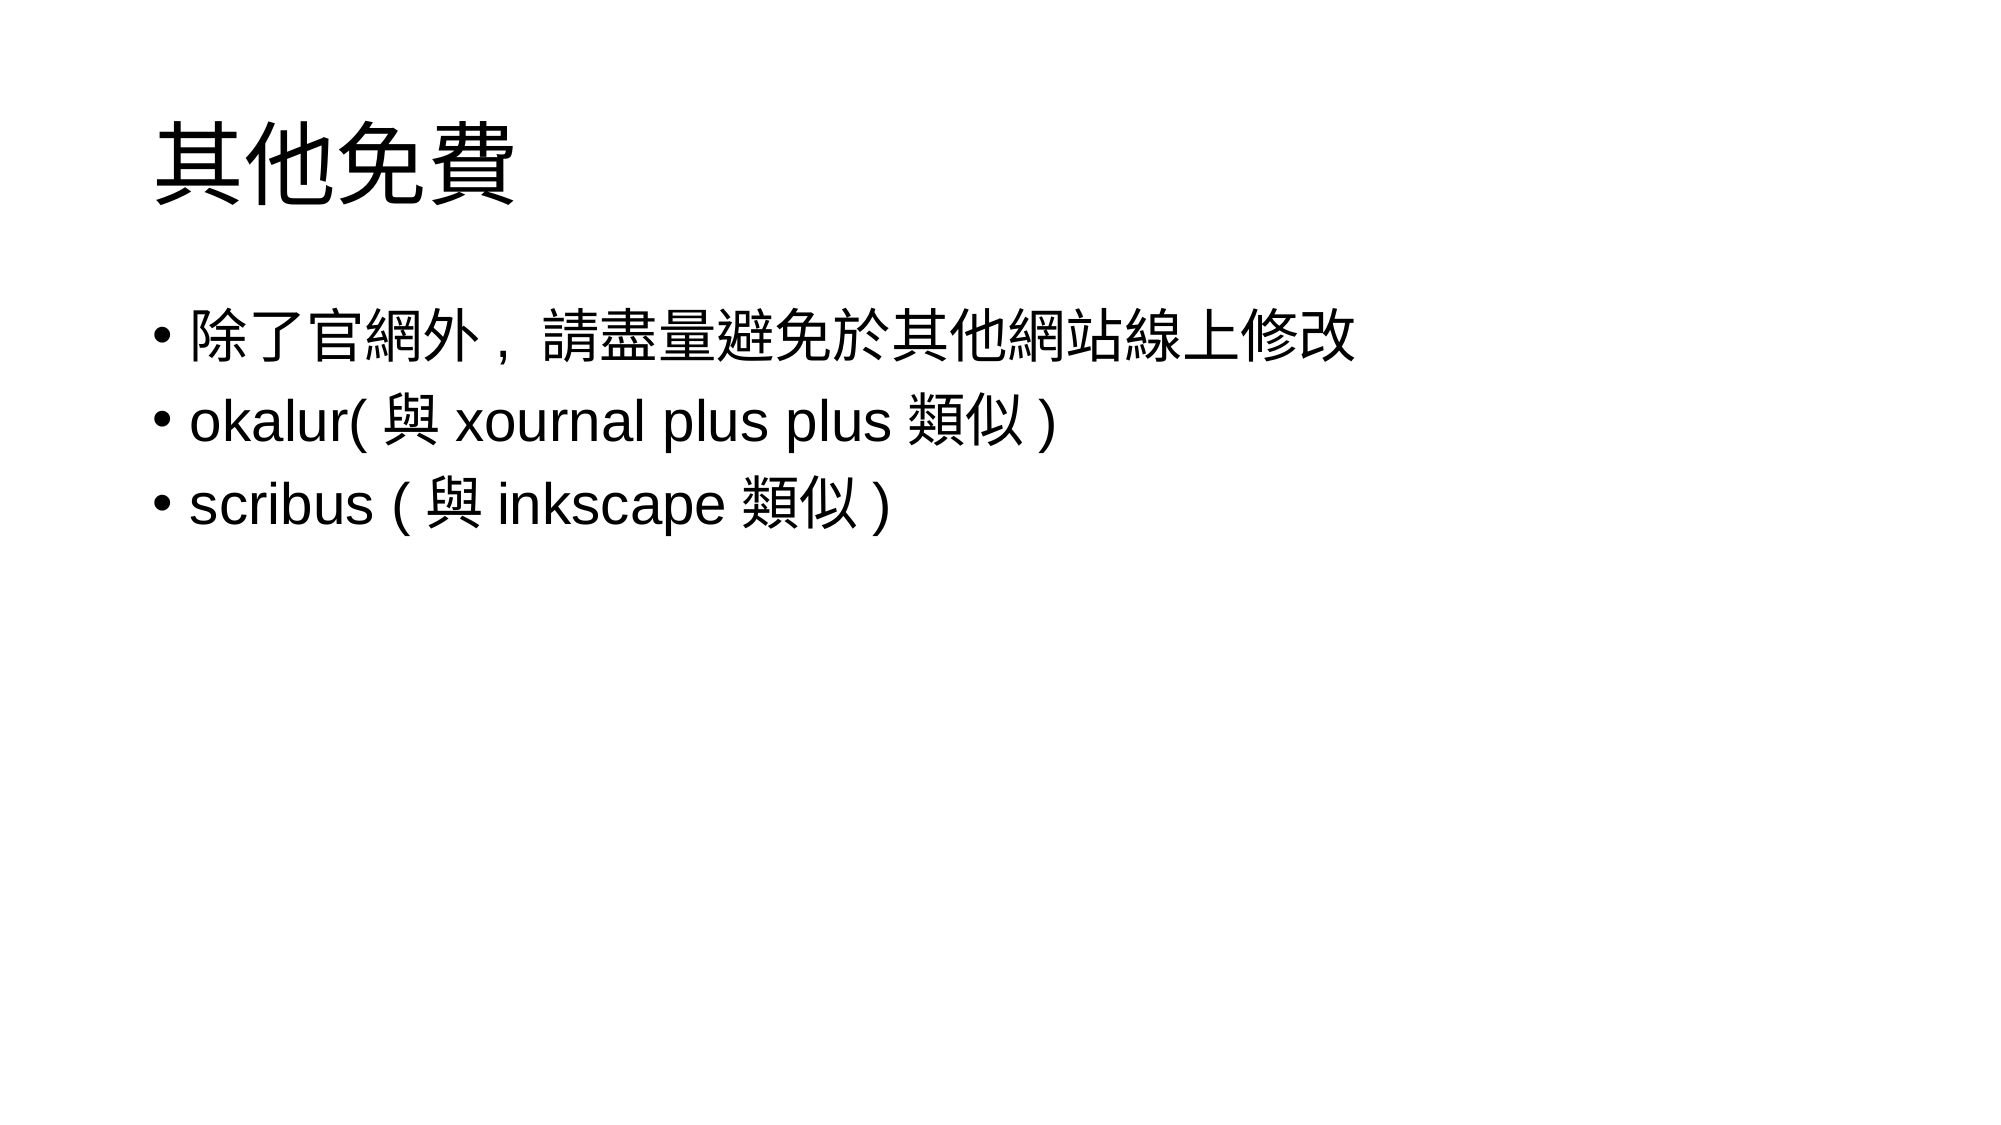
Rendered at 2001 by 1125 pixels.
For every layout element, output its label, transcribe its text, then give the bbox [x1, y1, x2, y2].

title 其他免費 [137, 59, 1863, 278]
list 除了官網外, 請盡量避免於其他網站線上修改 okalur(與xournal plus plus類似) scribus (與inkscape類似) [137, 299, 1863, 1014]
